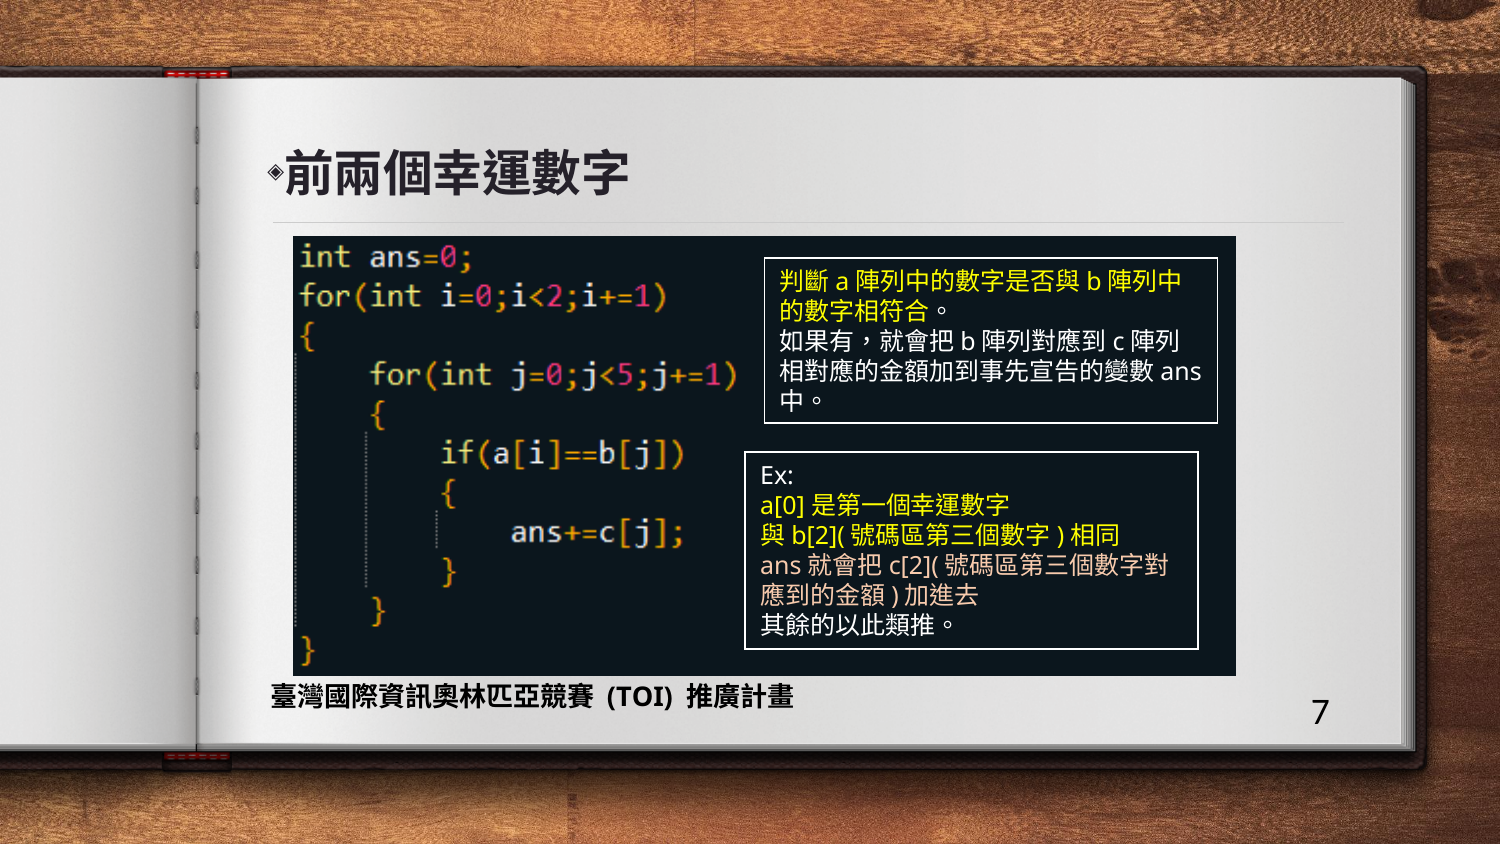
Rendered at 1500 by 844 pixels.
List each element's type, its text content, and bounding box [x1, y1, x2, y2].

picture [293, 236, 1236, 676]
text_box 判斷a陣列中的數字是否與b陣列中的數字相符合。 如果有，就會把b陣列對應到c陣列相對應的金額加到事先宣告的變數ans中。 [764, 258, 1218, 395]
list 前兩個幸運數字 [252, 126, 746, 216]
text_box Ex: a[0]是第一個幸運數字 與b[2](號碼區第三個數字)相同 ans就會把c[2](號碼區第三個數字對應到的金額)加進去 其餘的以此類推。 [745, 451, 1199, 649]
text_box [1295, 672, 1386, 737]
